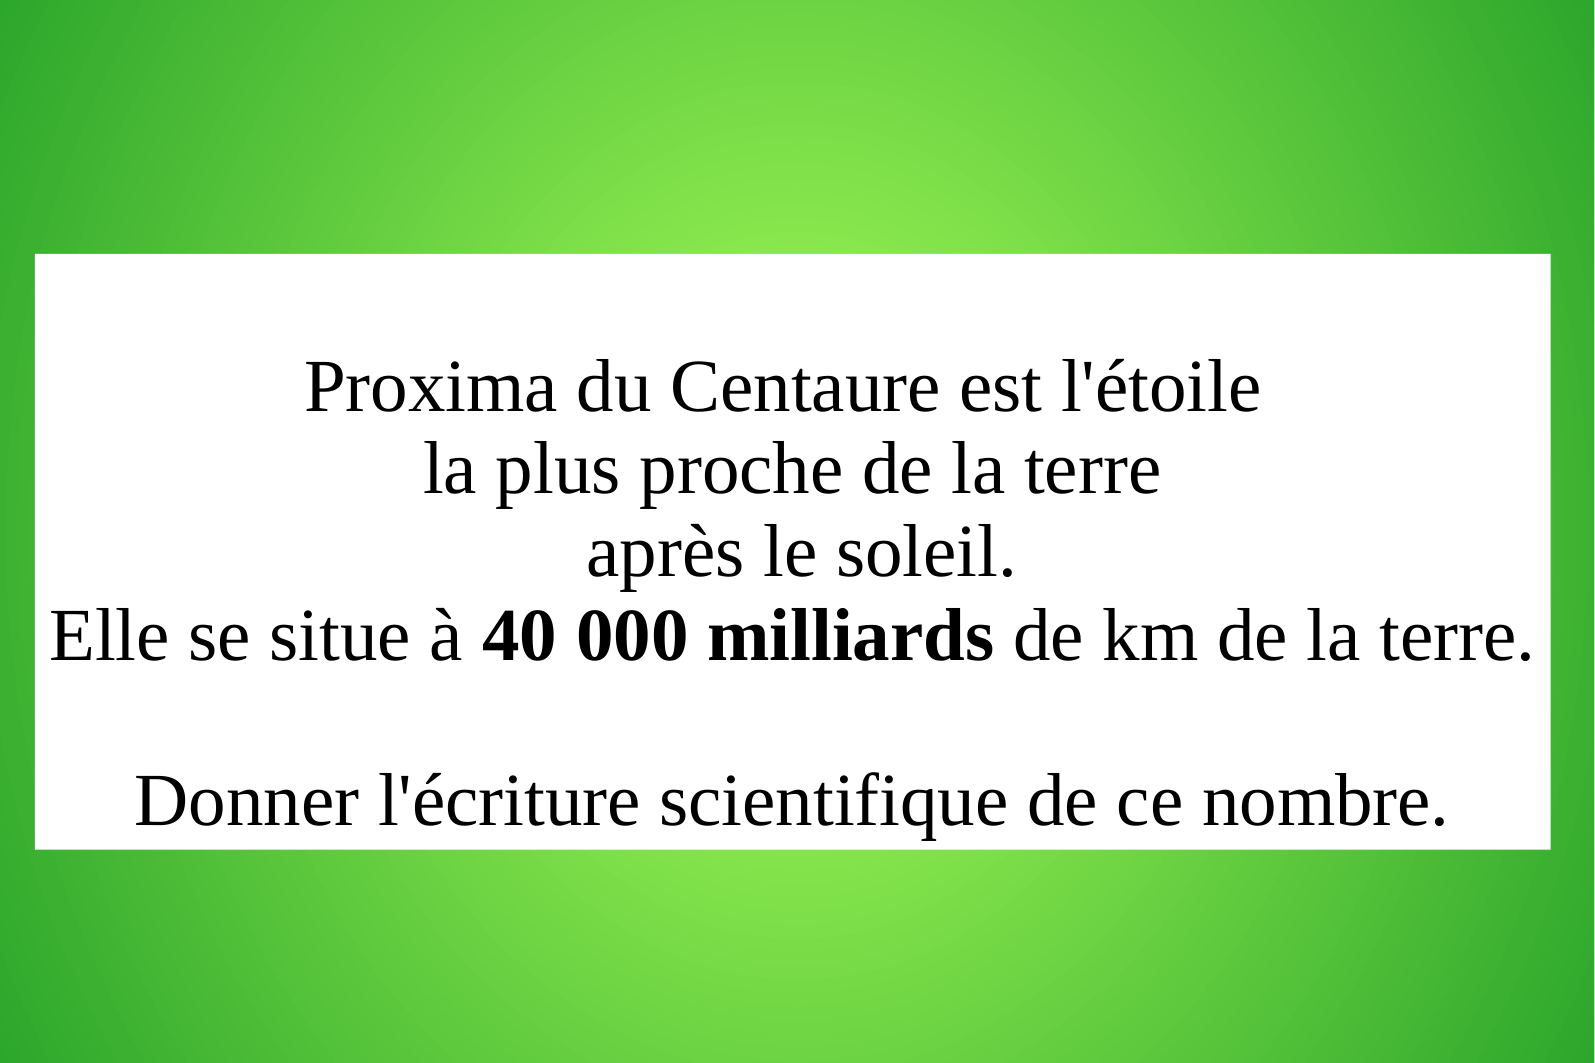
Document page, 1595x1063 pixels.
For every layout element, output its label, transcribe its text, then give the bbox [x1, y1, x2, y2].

text_box Proxima du Centaure est l'étoile la plus proche de la terre après le soleil. Elle se situe à 40 000 milliards de km de la terre. Donner l'écriture scientifique de ce nombre. [34, 253, 1551, 850]
picture [0, 0, 1595, 1063]
